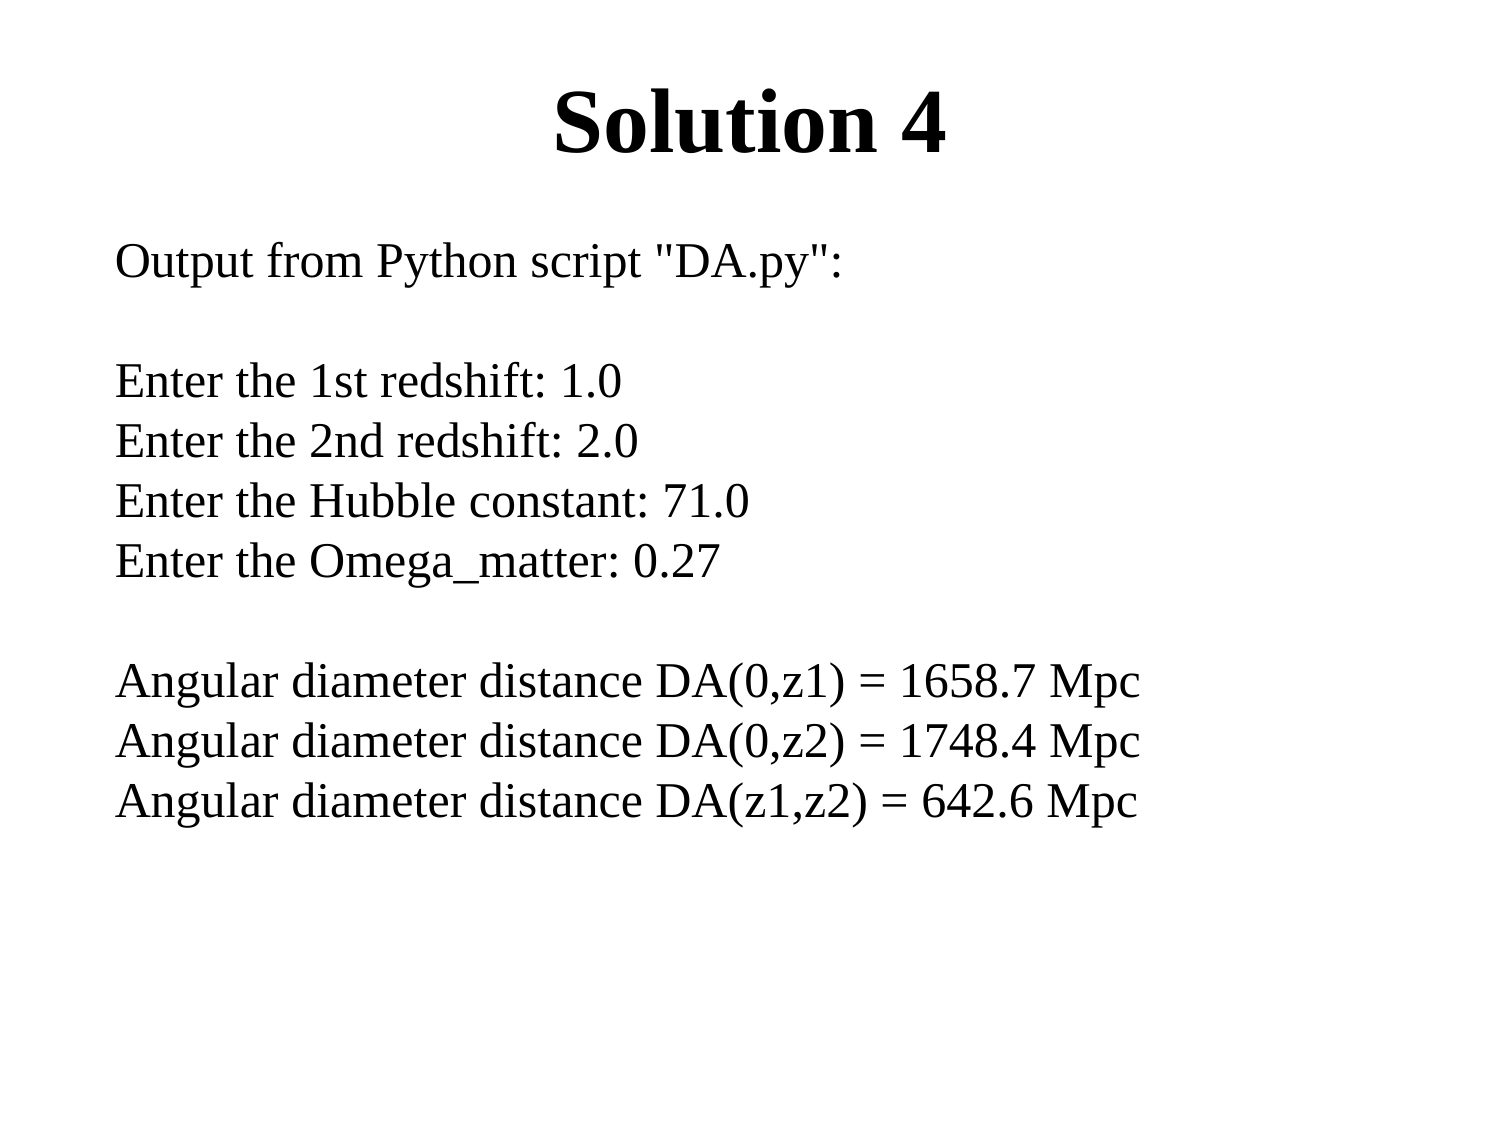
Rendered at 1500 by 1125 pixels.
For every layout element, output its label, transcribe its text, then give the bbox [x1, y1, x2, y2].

title Solution 4 [75, 45, 1426, 188]
text_box Output from Python script "DA.py": Enter the 1st redshift: 1.0 Enter the 2nd redshift: 2.0 Enter the Hubble constant: 71.0 Enter the Omega_matter: 0.27 Angular diameter distance DA(0,z1) = 1658.7 Mpc Angular diameter distance DA(0,z2) = 1748.4 Mpc Angular diameter distance DA(z1,z2) = 642.6 Mpc [99, 220, 1413, 836]
